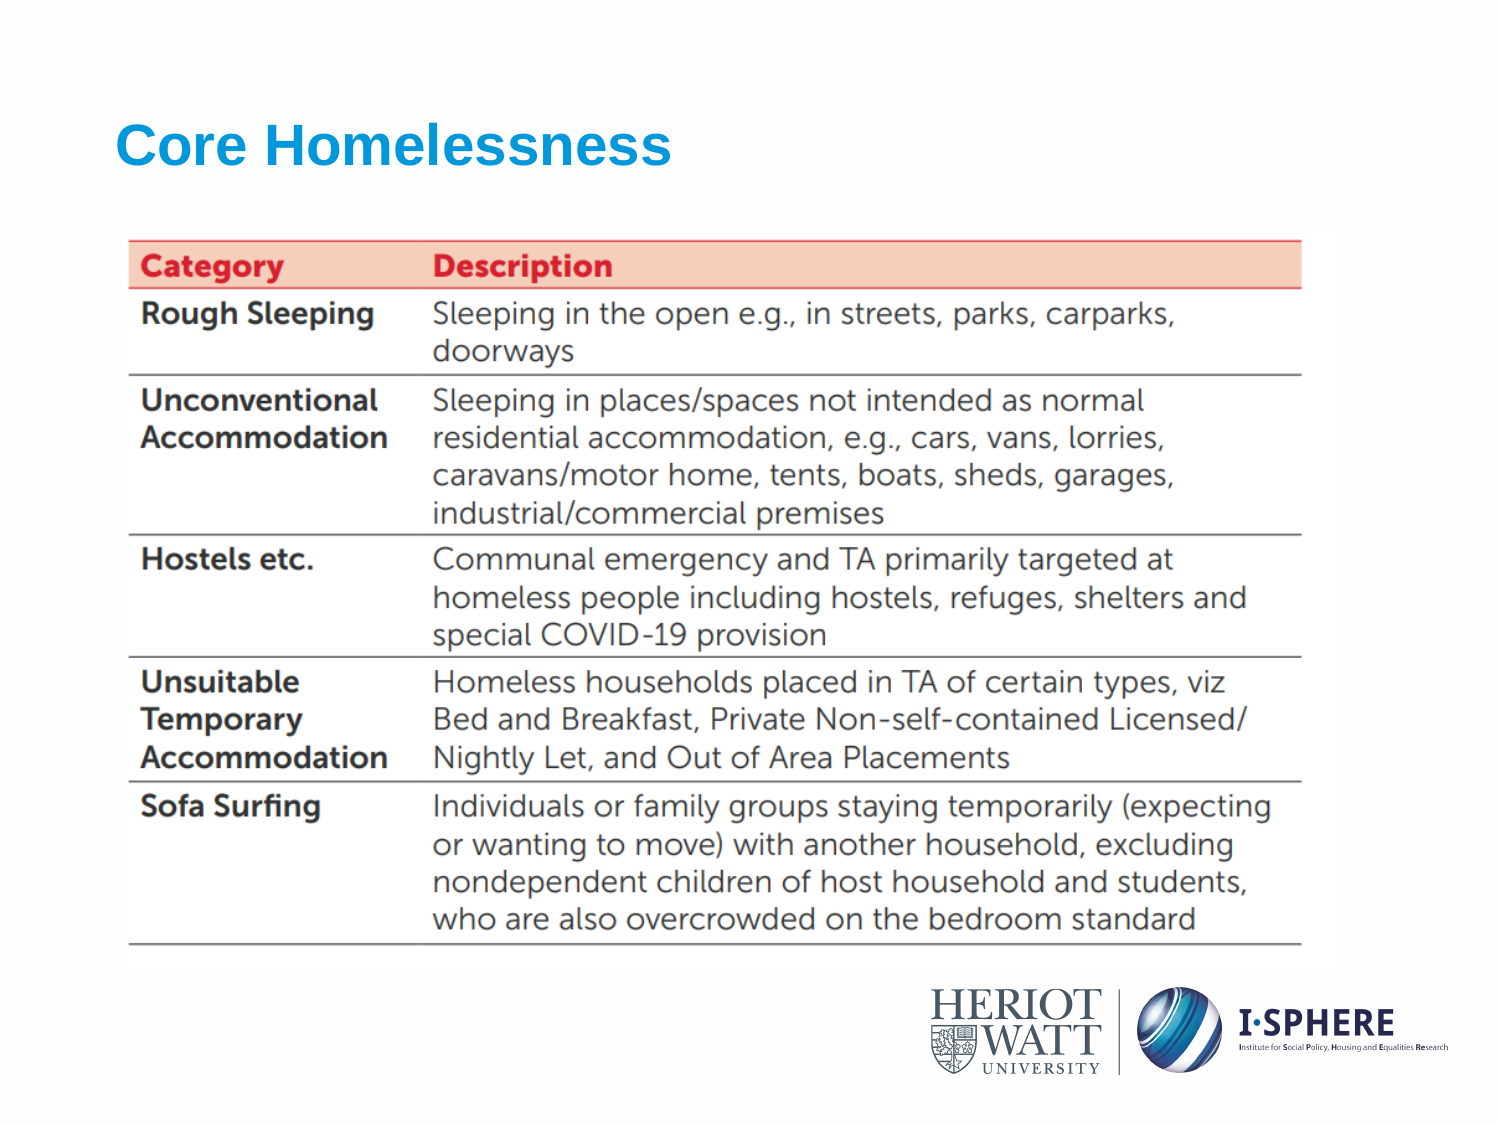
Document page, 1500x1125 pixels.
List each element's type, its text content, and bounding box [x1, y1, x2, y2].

title Core Homelessness [100, 90, 1426, 185]
picture [123, 231, 1340, 968]
